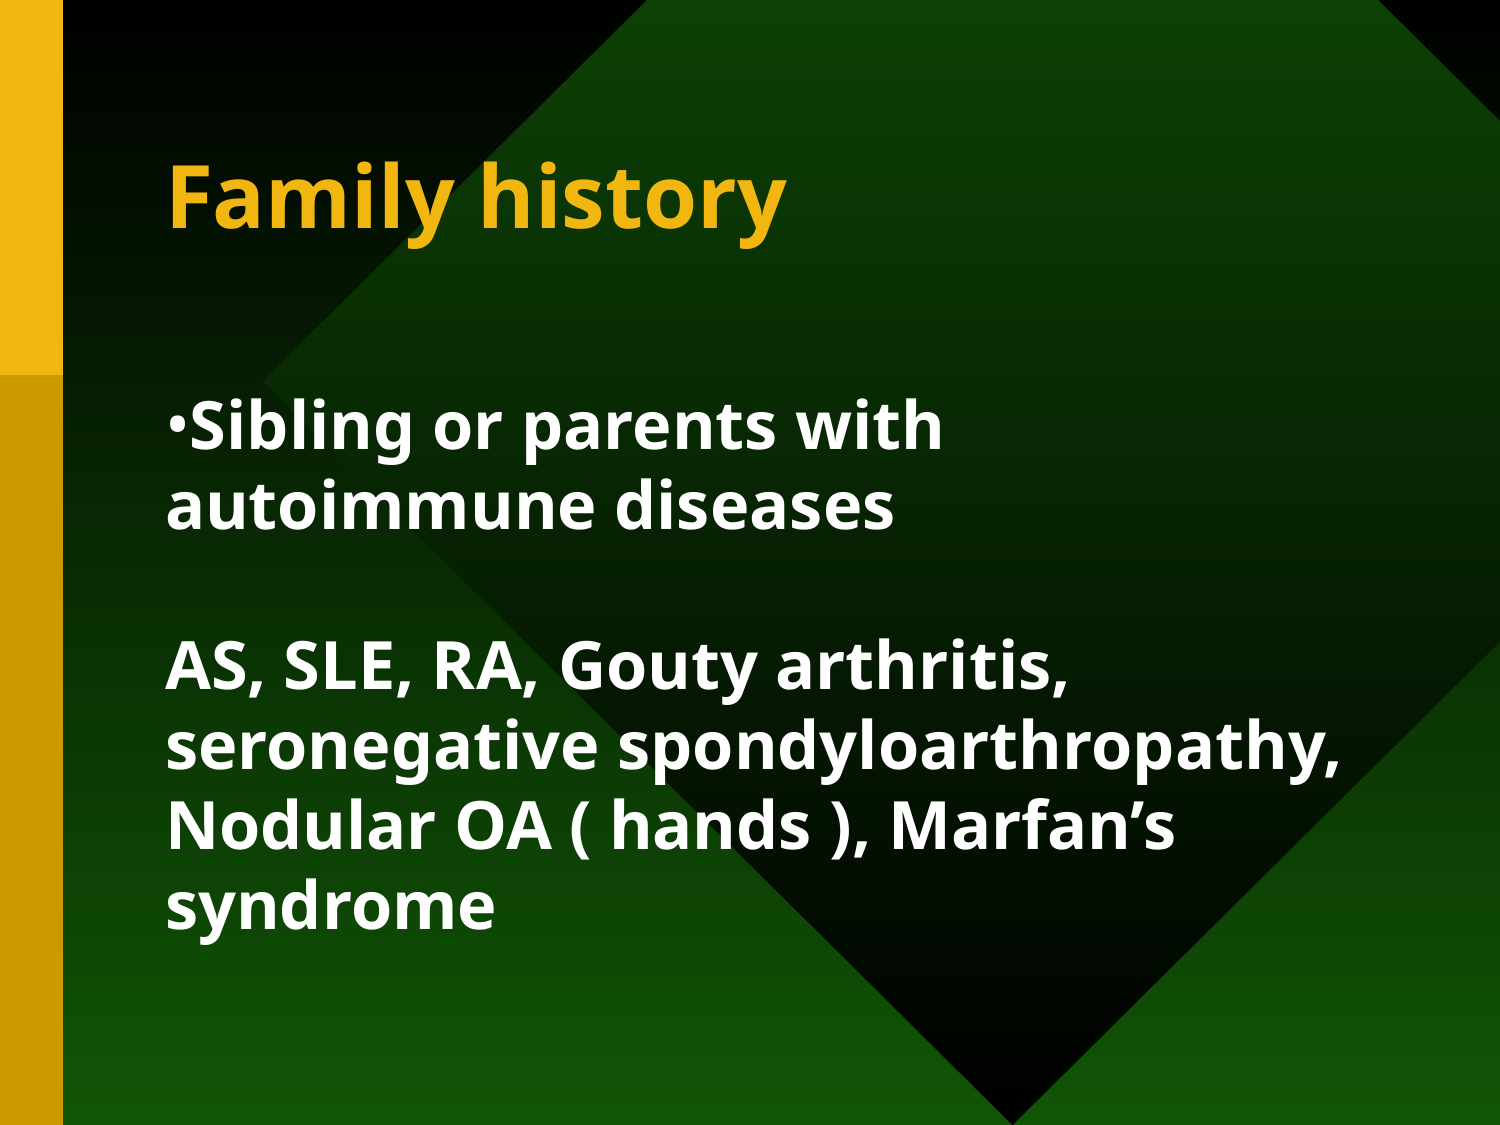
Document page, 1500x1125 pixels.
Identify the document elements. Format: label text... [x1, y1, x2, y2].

title Family history [150, 99, 1388, 288]
list Sibling or parents with autoimmune diseases AS, SLE, RA, Gouty arthritis, seronegative spondyloarthropathy, Nodular OA ( hands ), Marfan’s syndrome [150, 375, 1388, 976]
